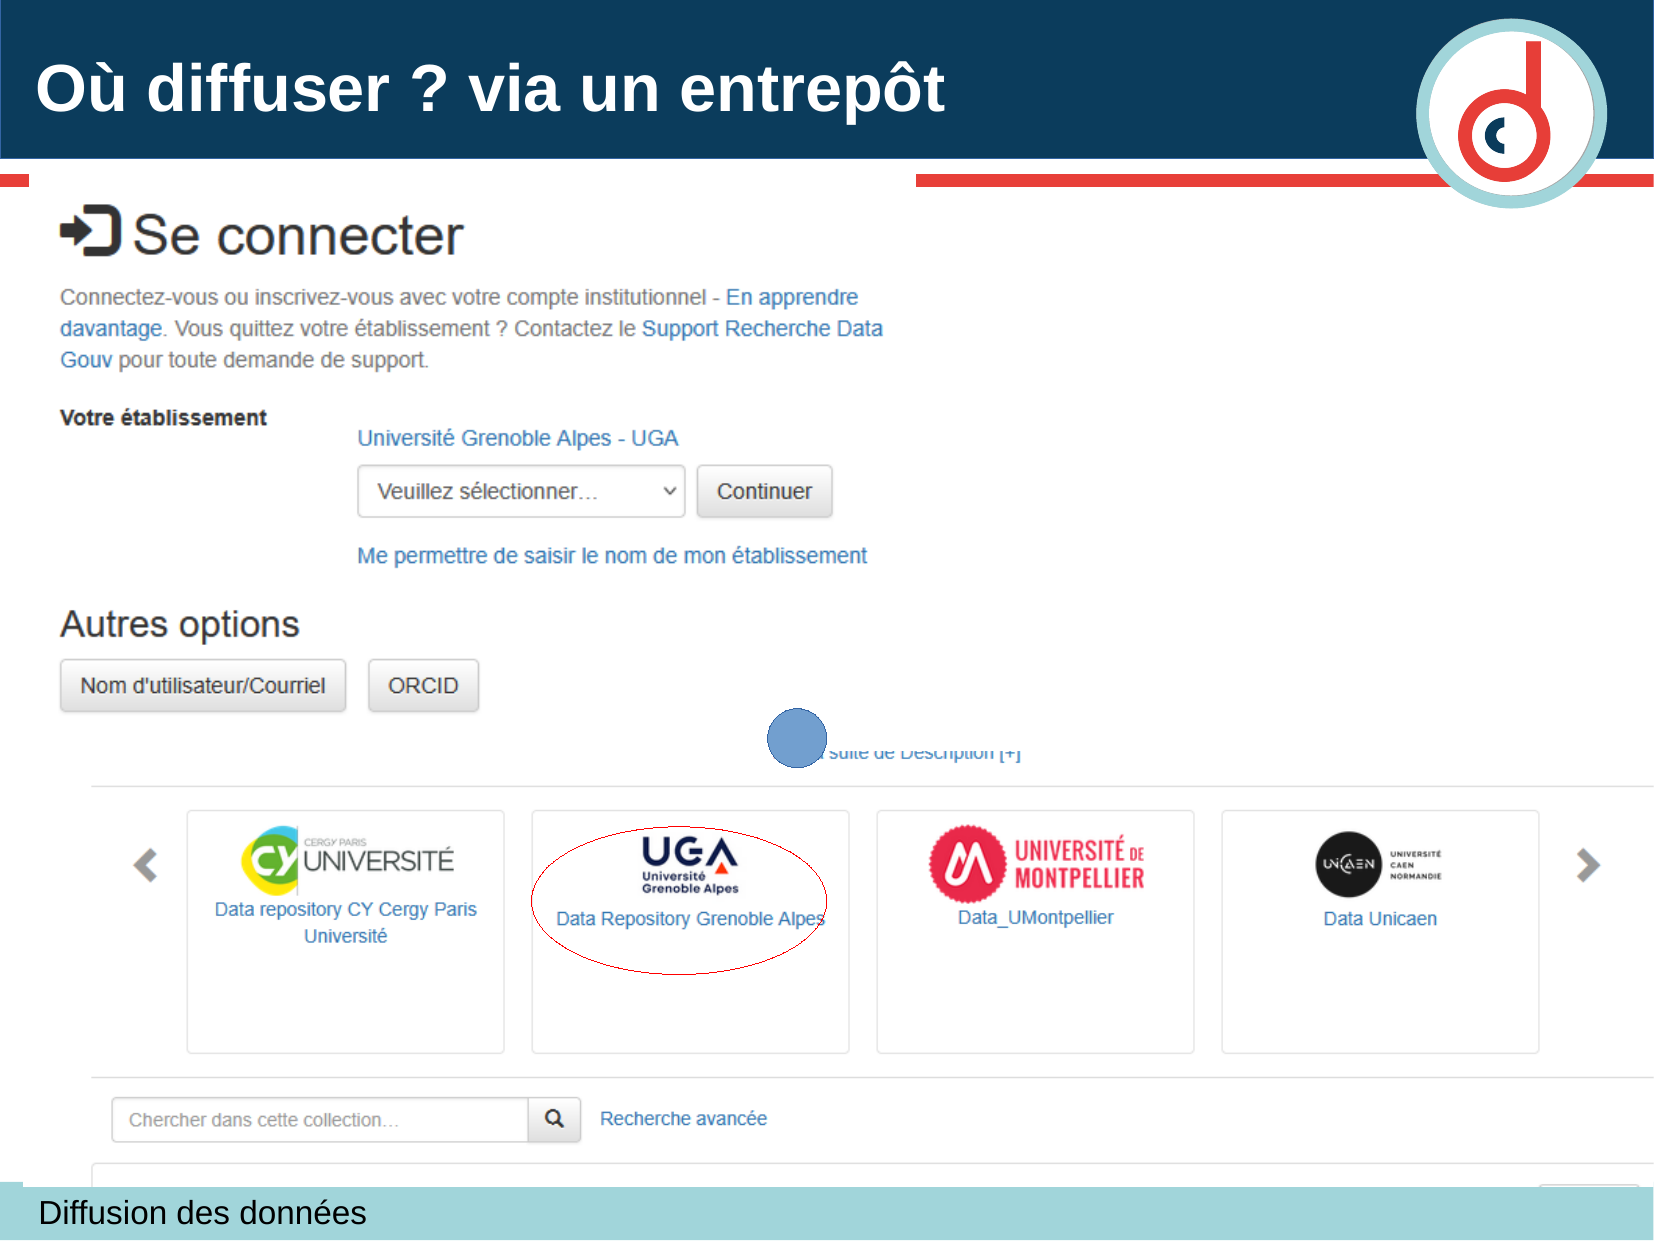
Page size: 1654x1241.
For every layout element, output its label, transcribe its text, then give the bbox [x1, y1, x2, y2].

picture [23, 751, 1654, 1188]
text_box [767, 708, 827, 768]
picture [29, 164, 916, 739]
text_box Diffusion des données [23, 1188, 621, 1241]
title Où diffuser ? via un entrepôt [35, 11, 1430, 159]
